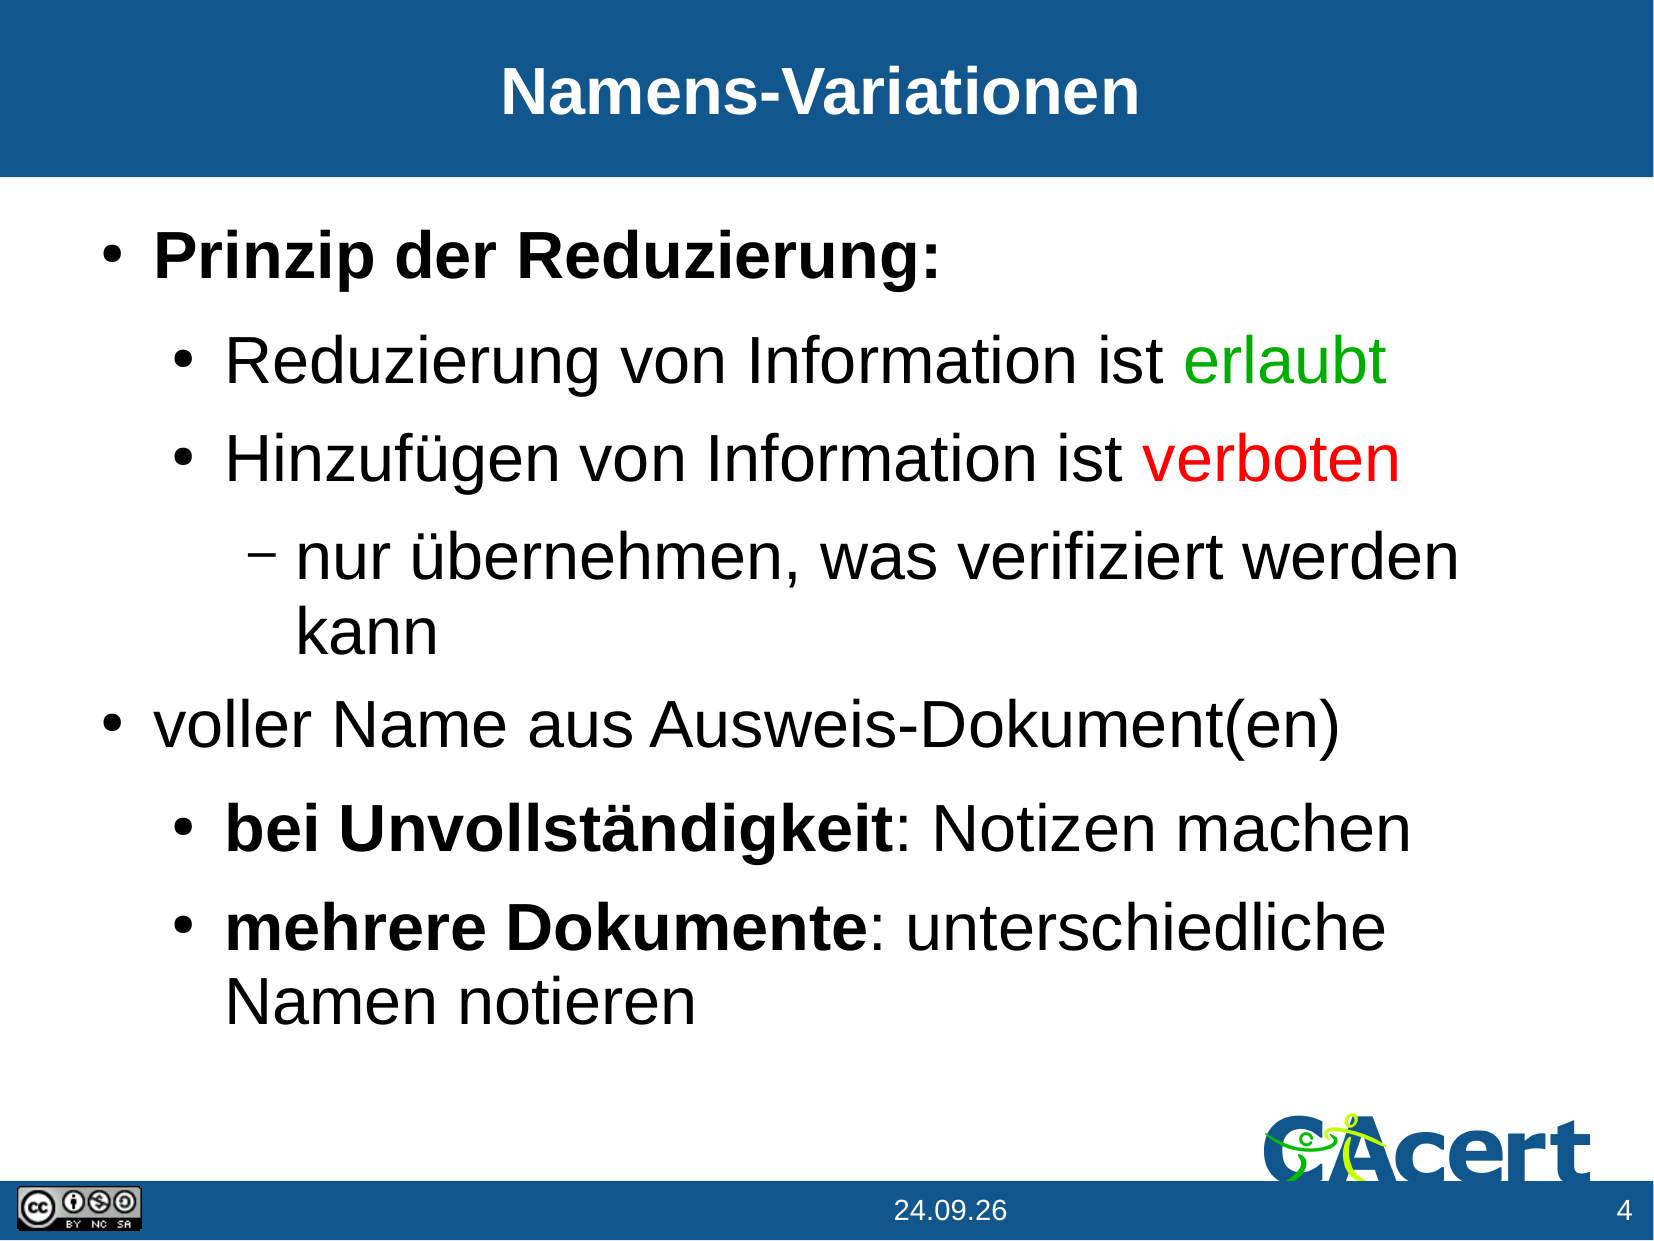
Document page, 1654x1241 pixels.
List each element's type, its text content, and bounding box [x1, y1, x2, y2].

list Prinzip der Reduzierung: Reduzierung von Information ist erlaubt Hinzufügen von Information ist verboten nur übernehmen, was verifiziert werden kann voller Name aus Ausweis-Dokument(en) bei Unvollständigkeit: Notizen machen mehrere Dokumente: unterschiedliche Namen notieren [82, 218, 1571, 1091]
title Namens-Variationen [76, 17, 1565, 166]
picture [17, 1186, 142, 1231]
picture [1263, 1112, 1591, 1181]
